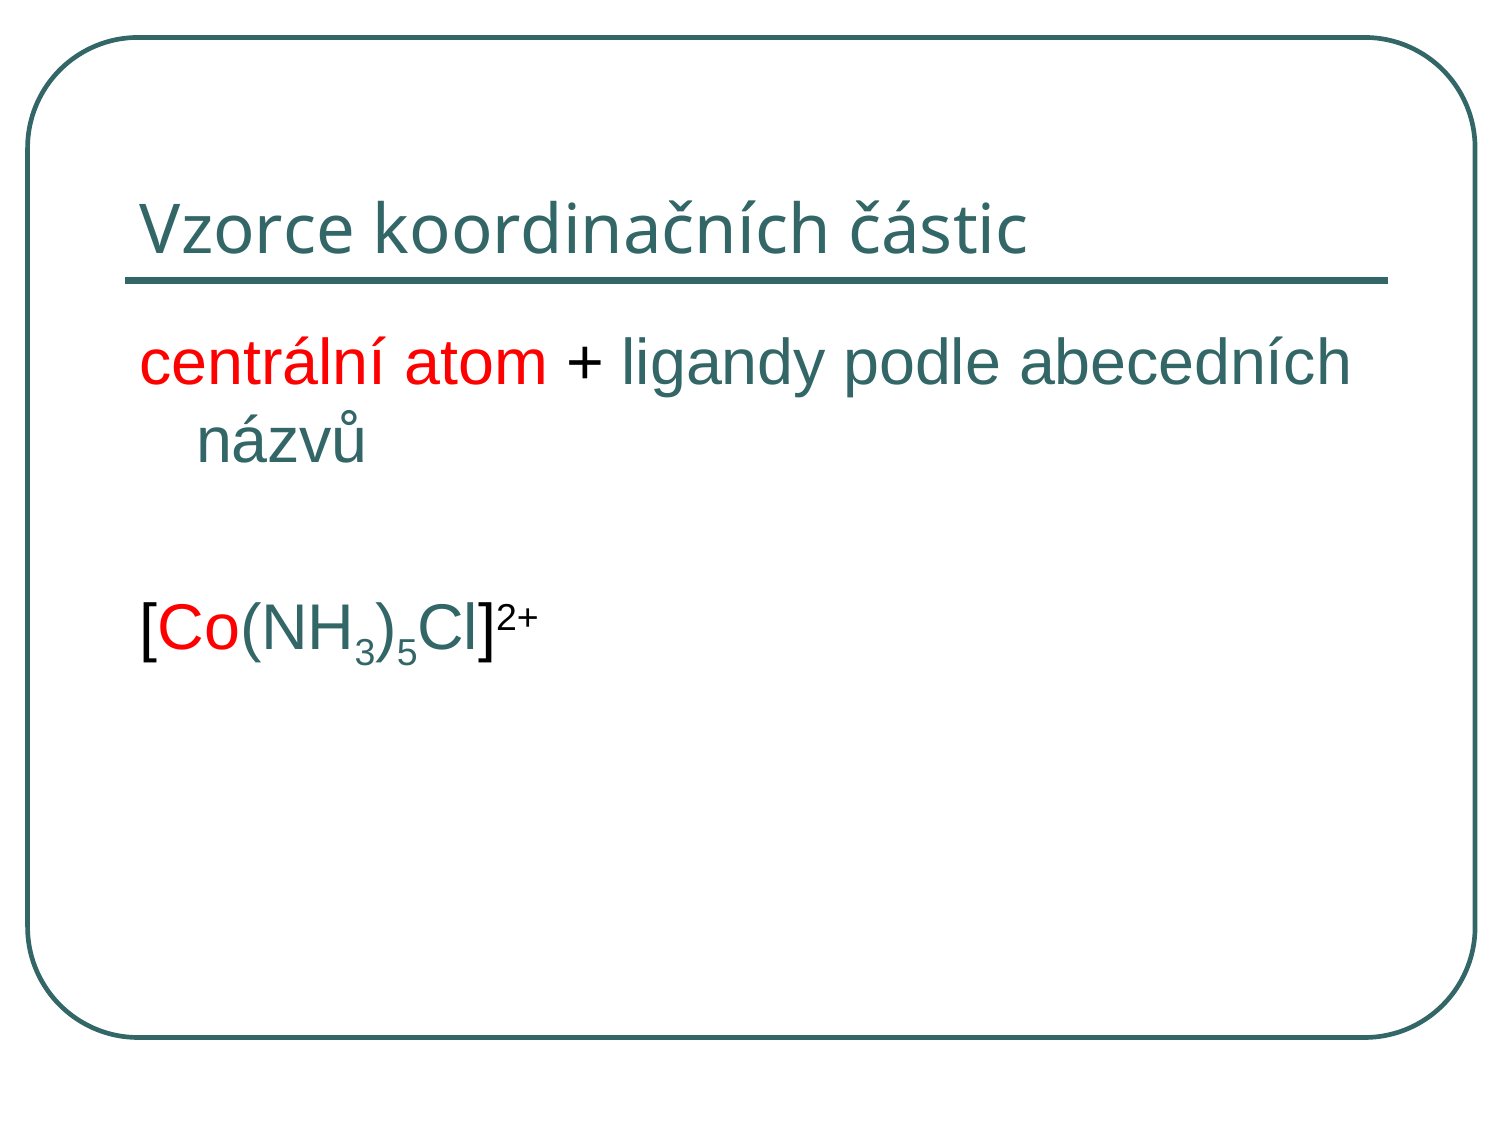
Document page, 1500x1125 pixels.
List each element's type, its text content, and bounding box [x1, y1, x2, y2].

list centrální atom + ligandy podle abecedních názvů [Co(NH3)5Cl]2+ [125, 312, 1388, 976]
title Vzorce koordinačních částic [125, 87, 1388, 275]
